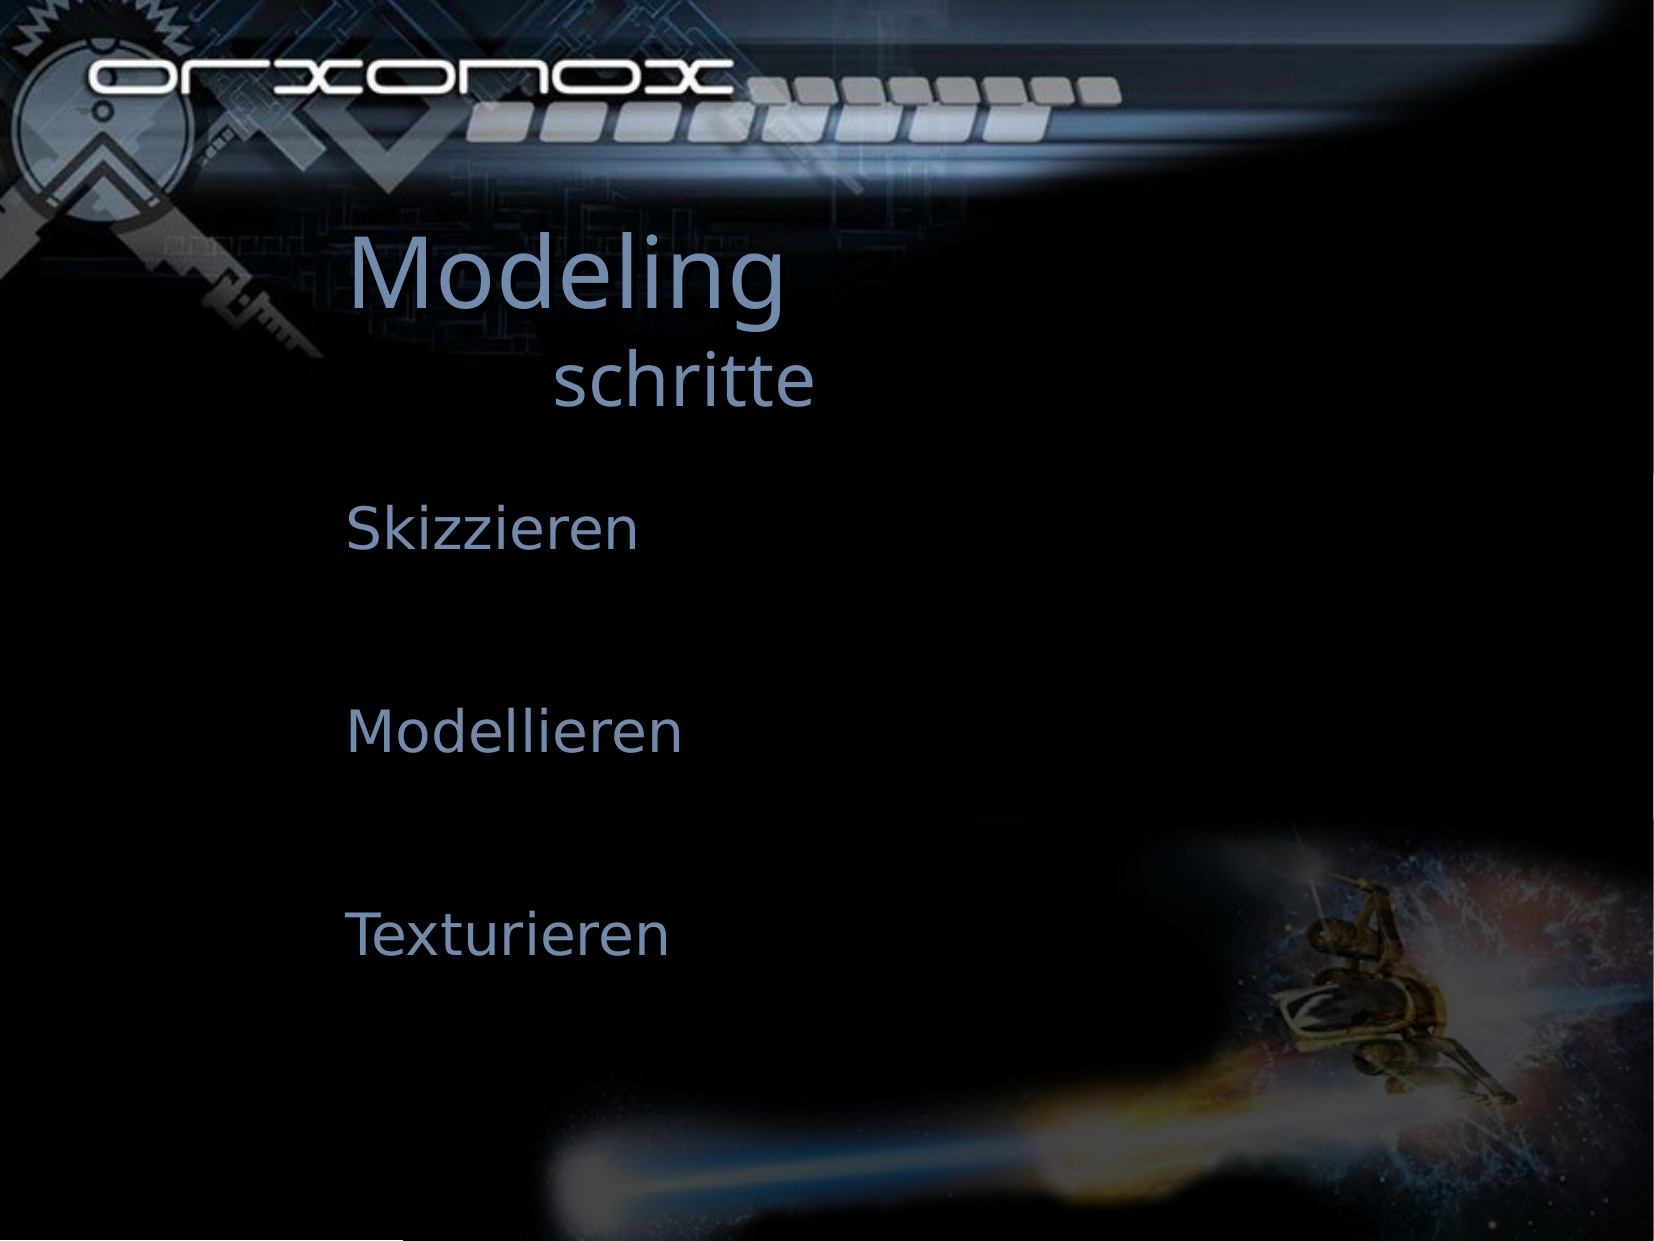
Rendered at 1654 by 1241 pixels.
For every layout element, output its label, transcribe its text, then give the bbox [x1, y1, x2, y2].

picture [0, 0, 1654, 475]
text_box Modeling [330, 194, 1306, 250]
text_box schritte [537, 319, 1211, 364]
text_box Skizzieren Modellieren Texturieren [295, 487, 1270, 977]
picture [403, 819, 1654, 1241]
